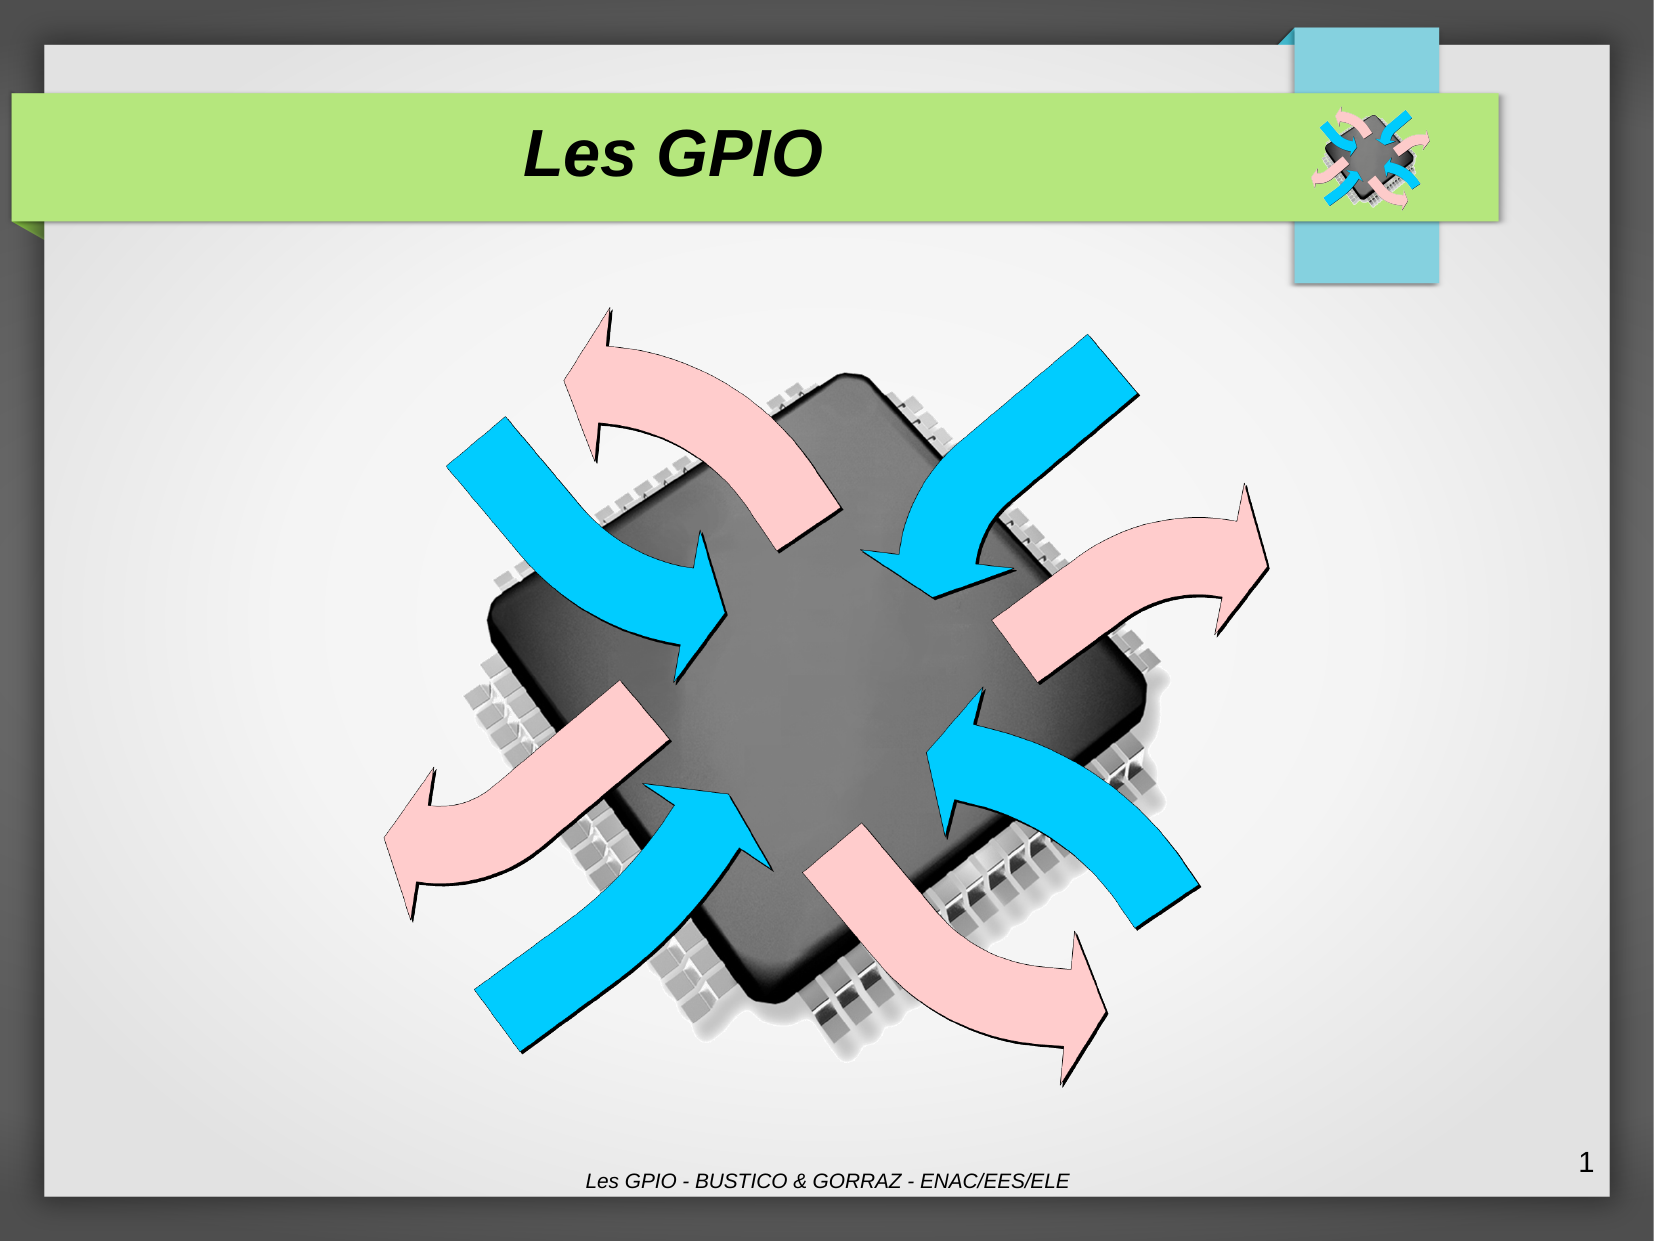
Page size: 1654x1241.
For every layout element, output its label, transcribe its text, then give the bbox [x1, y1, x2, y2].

title Les GPIO [82, 94, 1264, 213]
picture [0, 0, 1654, 1241]
